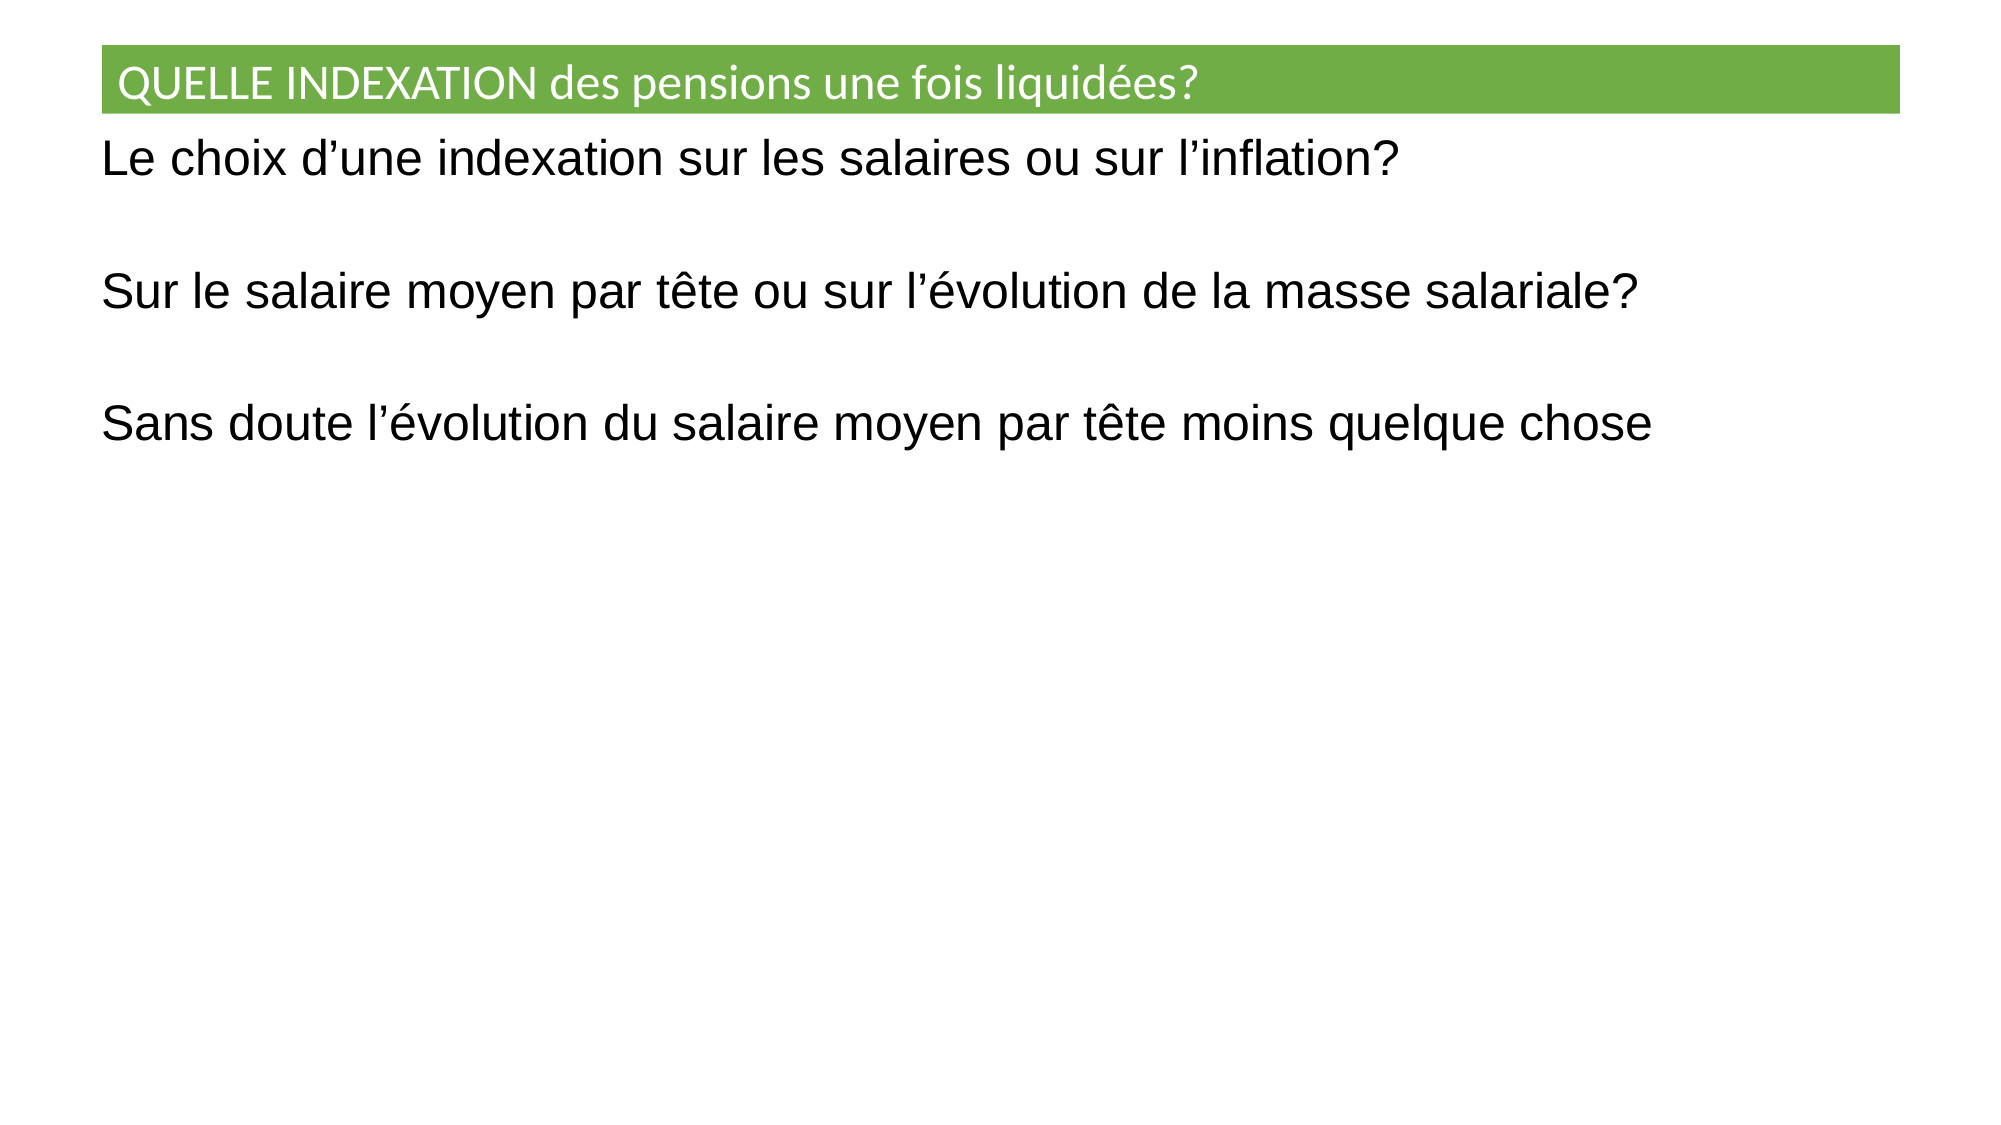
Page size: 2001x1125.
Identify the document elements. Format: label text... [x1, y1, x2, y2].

list Le choix d’une indexation sur les salaires ou sur l’inflation? Sur le salaire moyen par tête ou sur l’évolution de la masse salariale? Sans doute l’évolution du salaire moyen par tête moins quelque chose [86, 118, 1930, 461]
text_box QUELLE INDEXATION des pensions une fois liquidées? [102, 45, 1900, 114]
